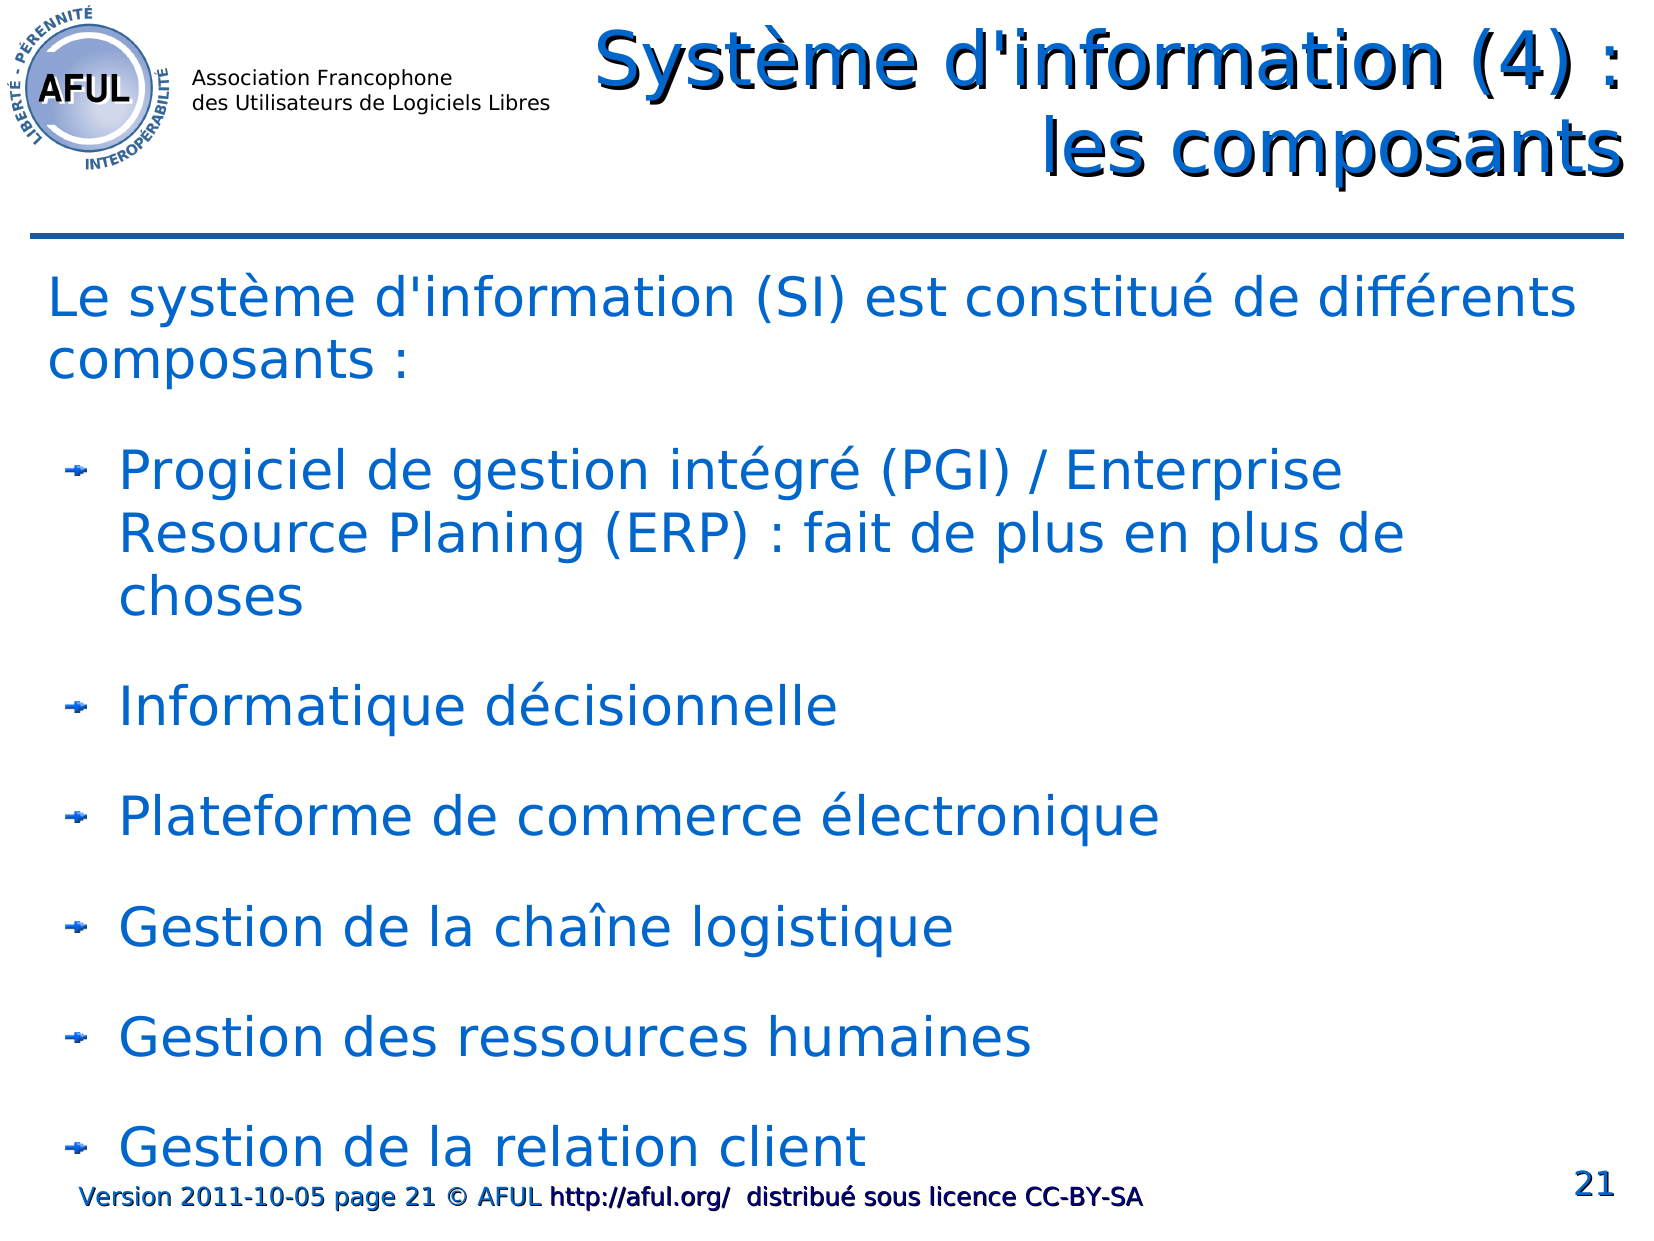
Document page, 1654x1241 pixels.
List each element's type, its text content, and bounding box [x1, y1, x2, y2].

list Le système d'information (SI) est constitué de différents composants : Progiciel de gestion intégré (PGI) / Enterprise Resource Planing (ERP) : fait de plus en plus de choses Informatique décisionnelle Plateforme de commerce électronique Gestion de la chaîne logistique Gestion des ressources humaines Gestion de la relation client [47, 265, 1595, 1196]
title Système d'information (4) : les composants [501, 7, 1625, 200]
picture [0, 0, 178, 178]
